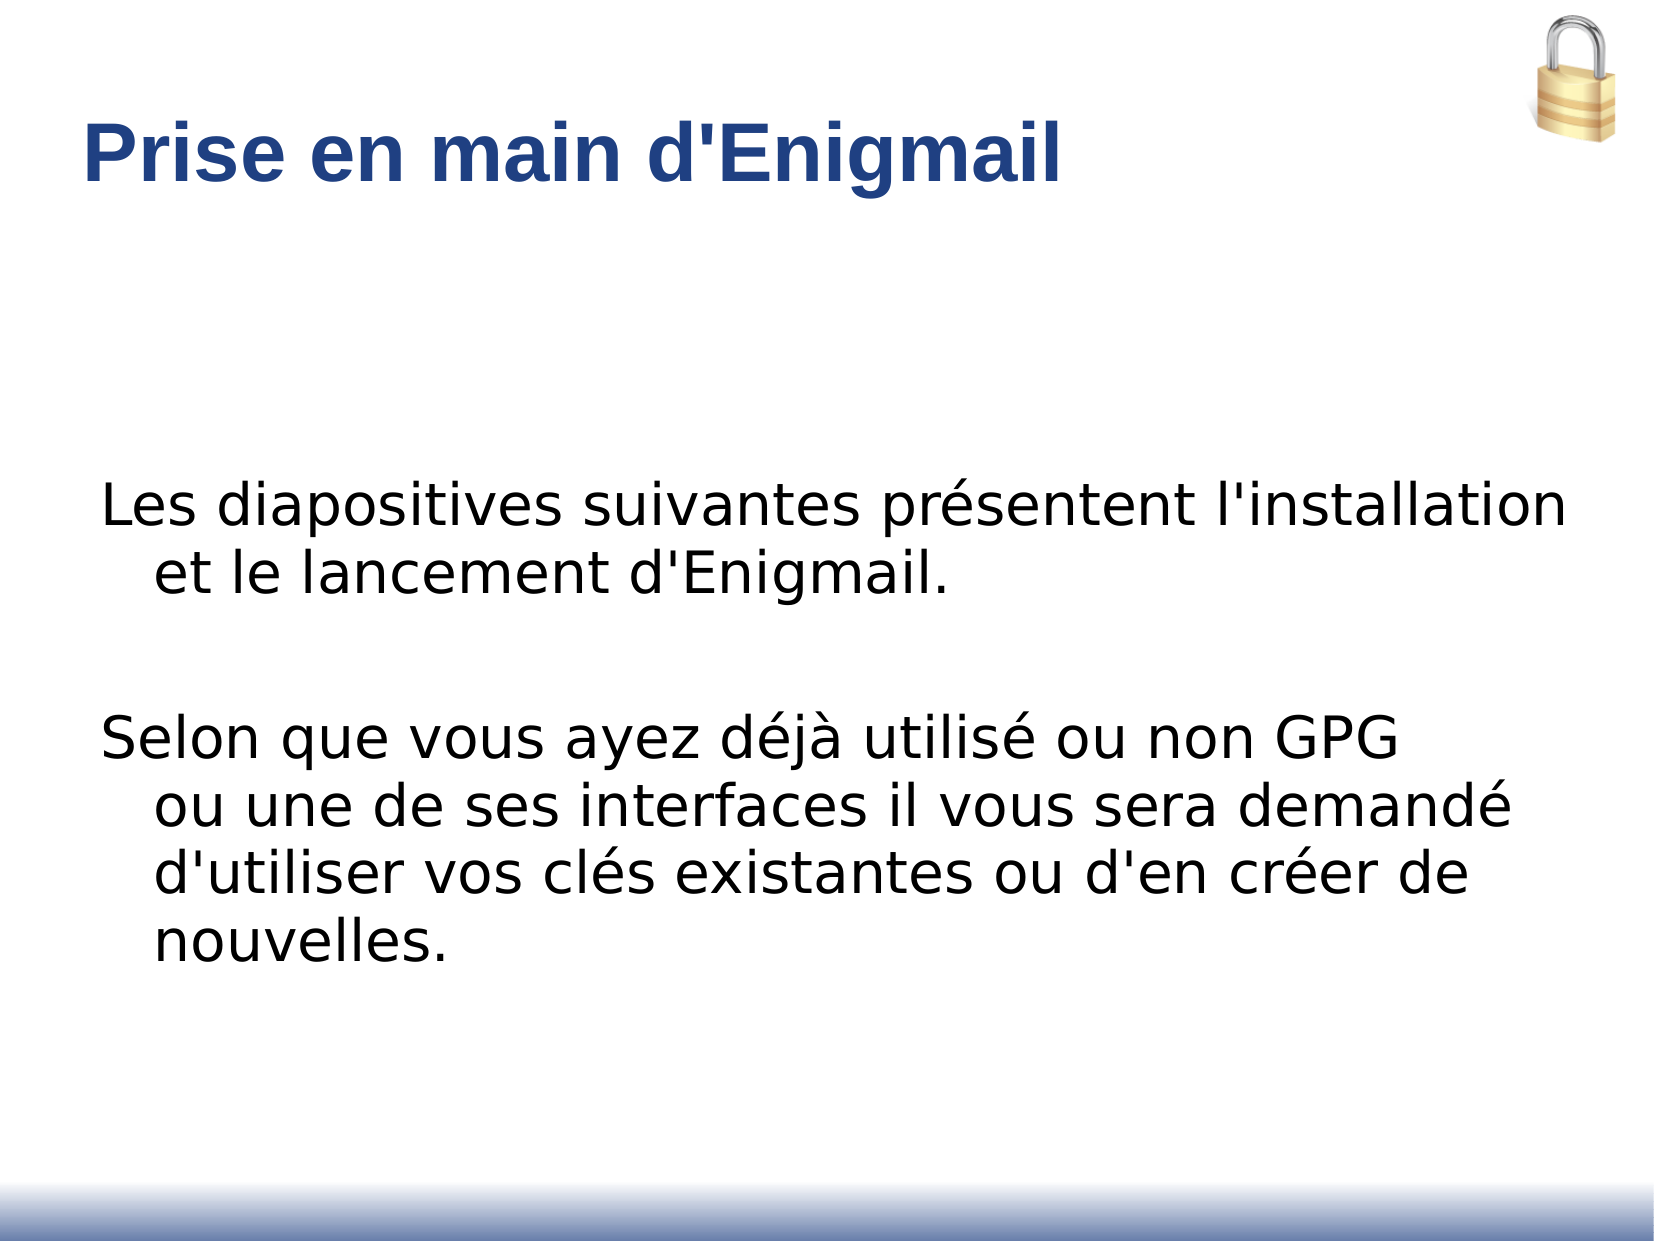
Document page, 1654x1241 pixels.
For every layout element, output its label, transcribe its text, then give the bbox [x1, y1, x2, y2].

title Prise en main d'Enigmail [82, 56, 1571, 250]
picture [1505, 11, 1642, 148]
list Les diapositives suivantes présentent l'installation et le lancement d'Enigmail. Selon que vous ayez déjà utilisé ou non GPG ou une de ses interfaces il vous sera demandé d'utiliser vos clés existantes ou d'en créer de nouvelles. [82, 324, 1571, 1123]
